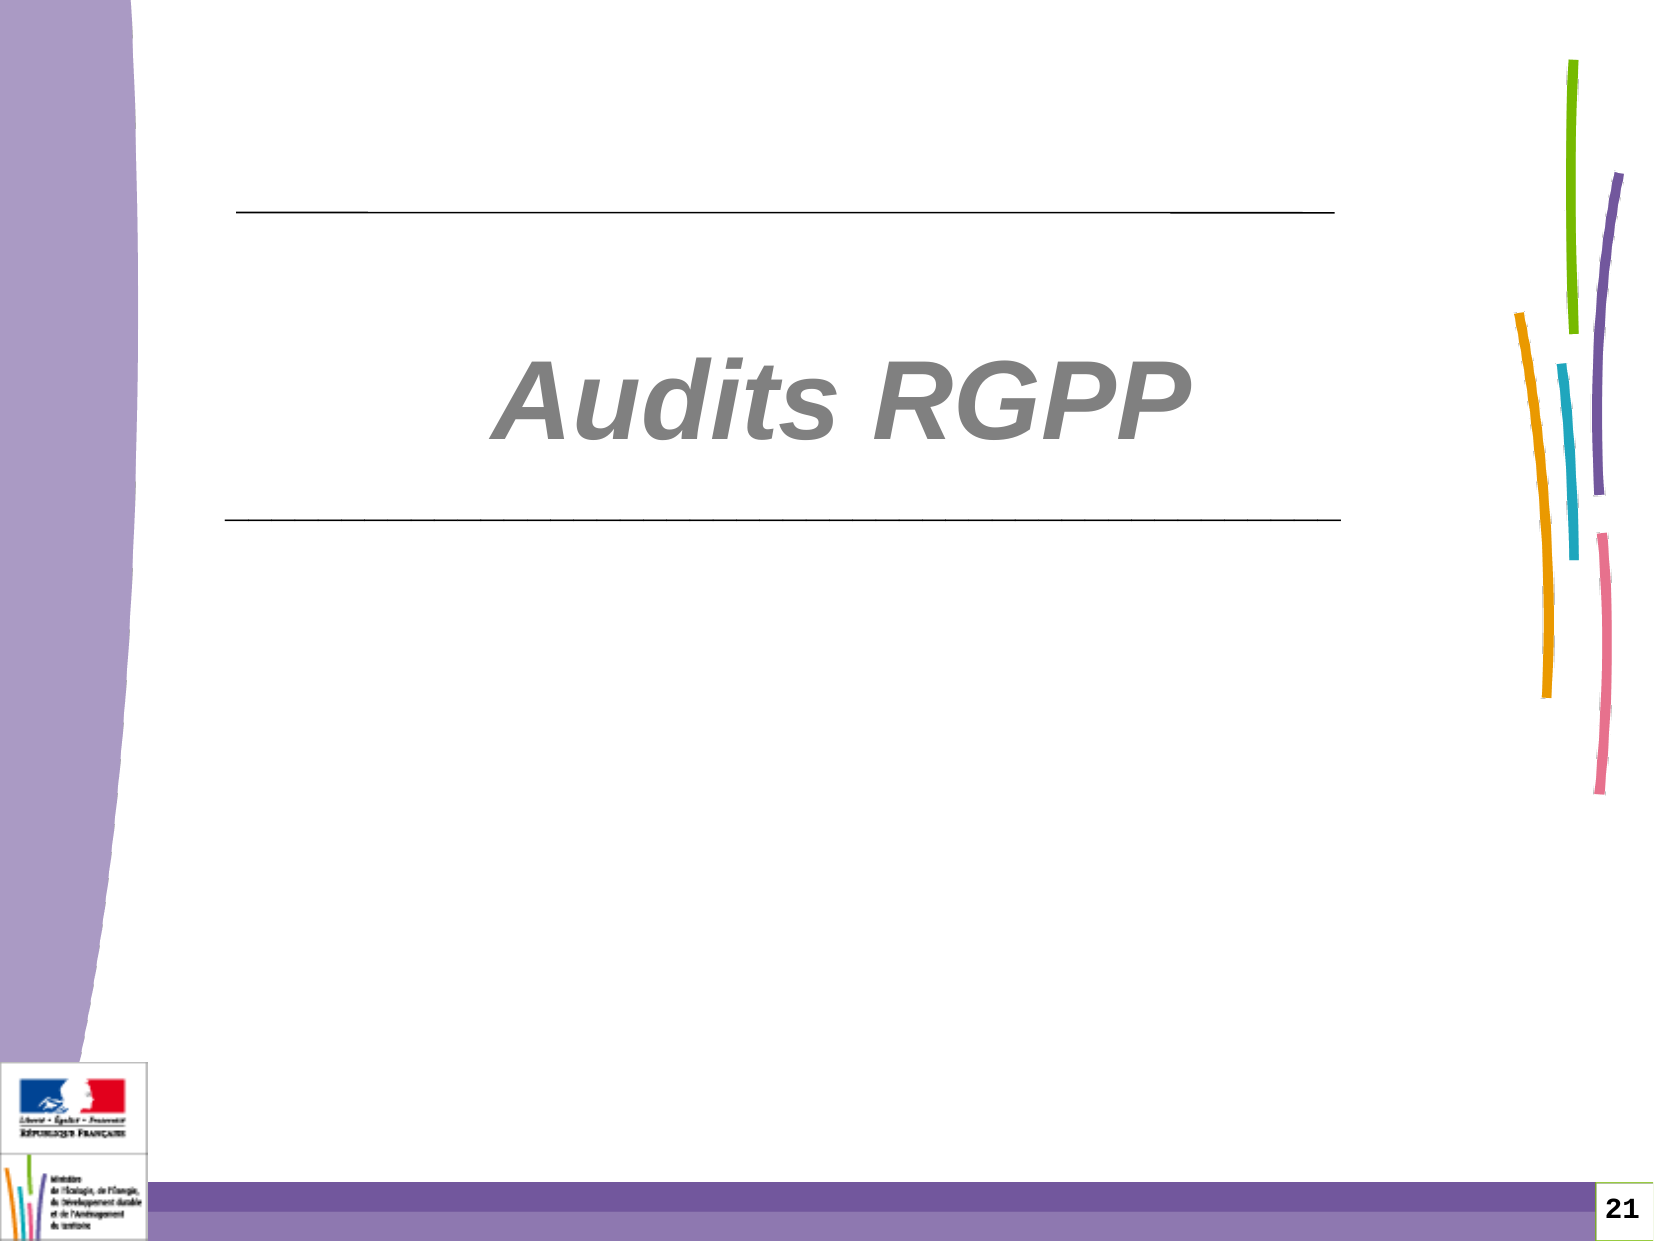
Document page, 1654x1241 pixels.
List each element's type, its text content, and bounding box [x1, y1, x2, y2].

picture [0, 0, 1654, 1241]
list Audits RGPP ________________________________________________ [147, 206, 1536, 768]
